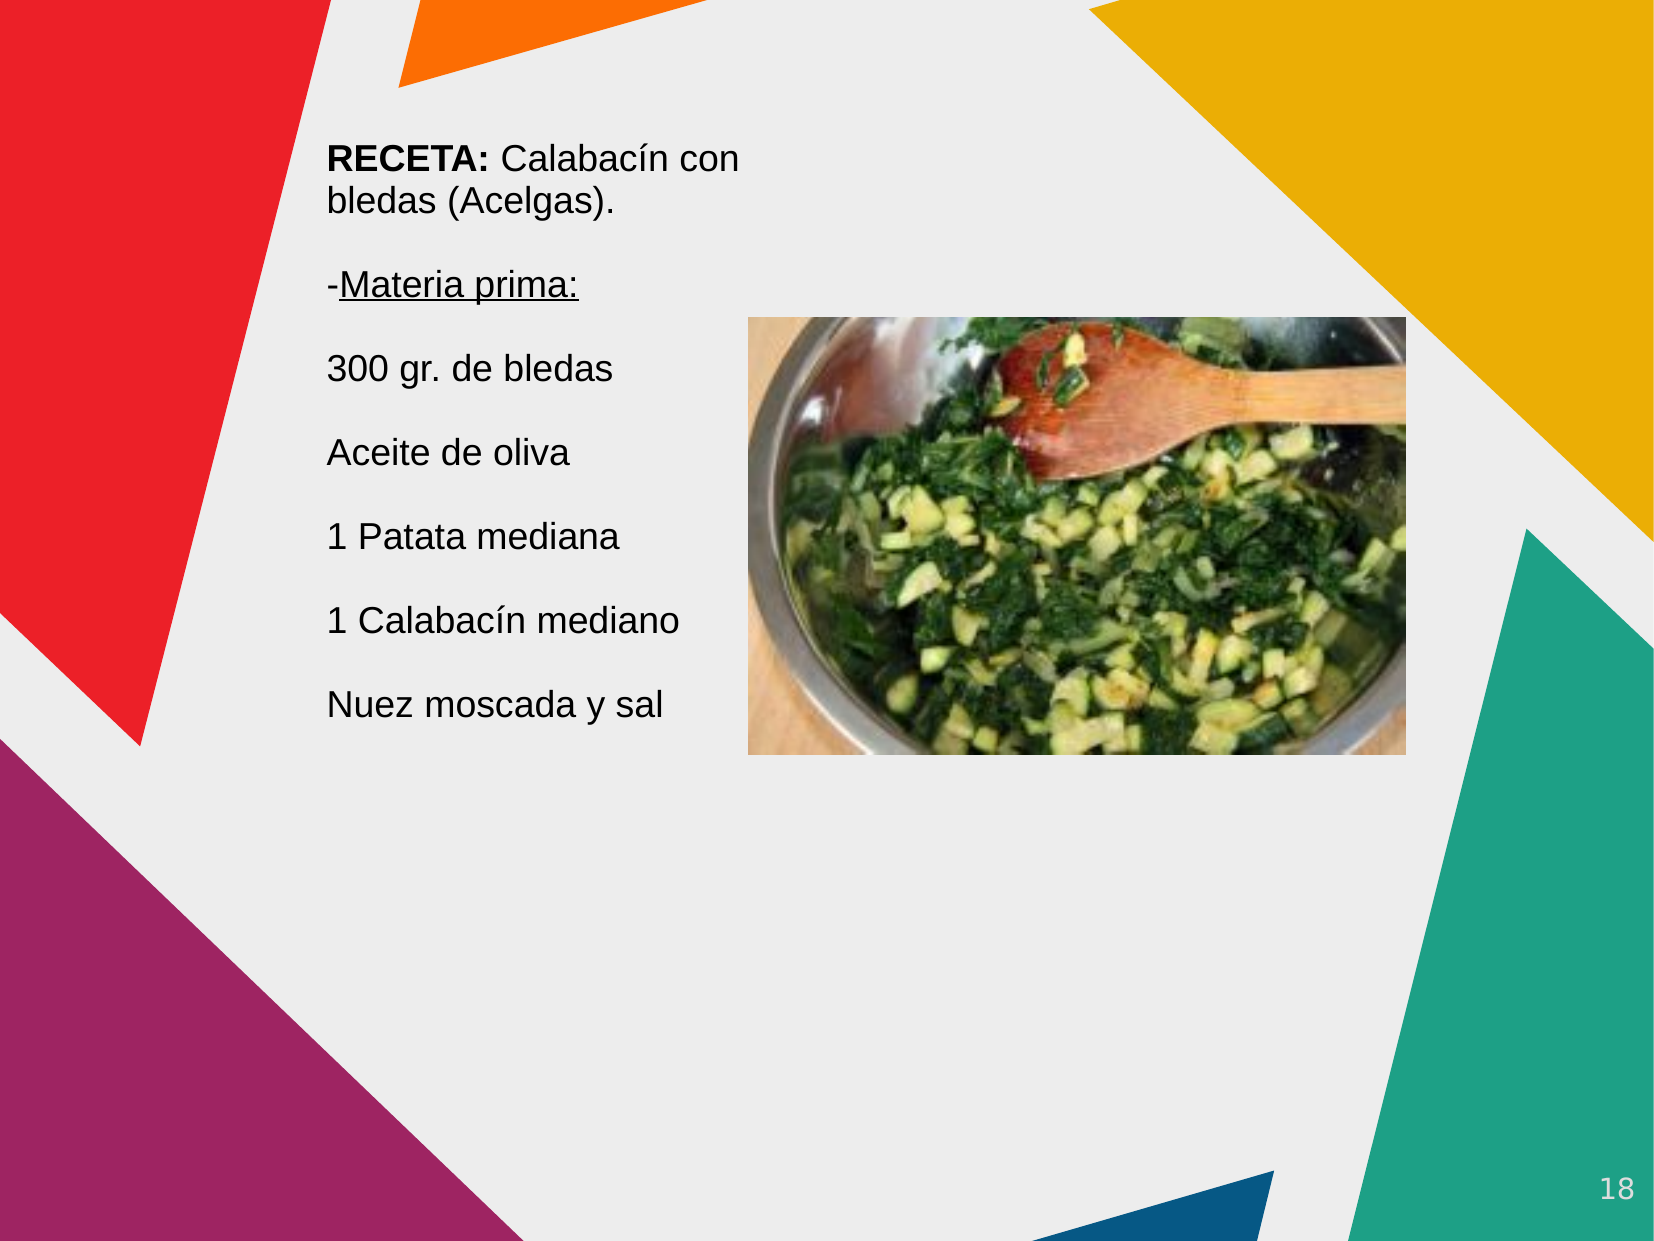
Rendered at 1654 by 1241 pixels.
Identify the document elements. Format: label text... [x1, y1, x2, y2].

picture [748, 317, 1406, 755]
text_box RECETA: Calabacín con bledas (Acelgas). -Materia prima: 300 gr. de bledas Aceite de oliva 1 Patata mediana 1 Calabacín mediano Nuez moscada y sal [311, 129, 804, 755]
